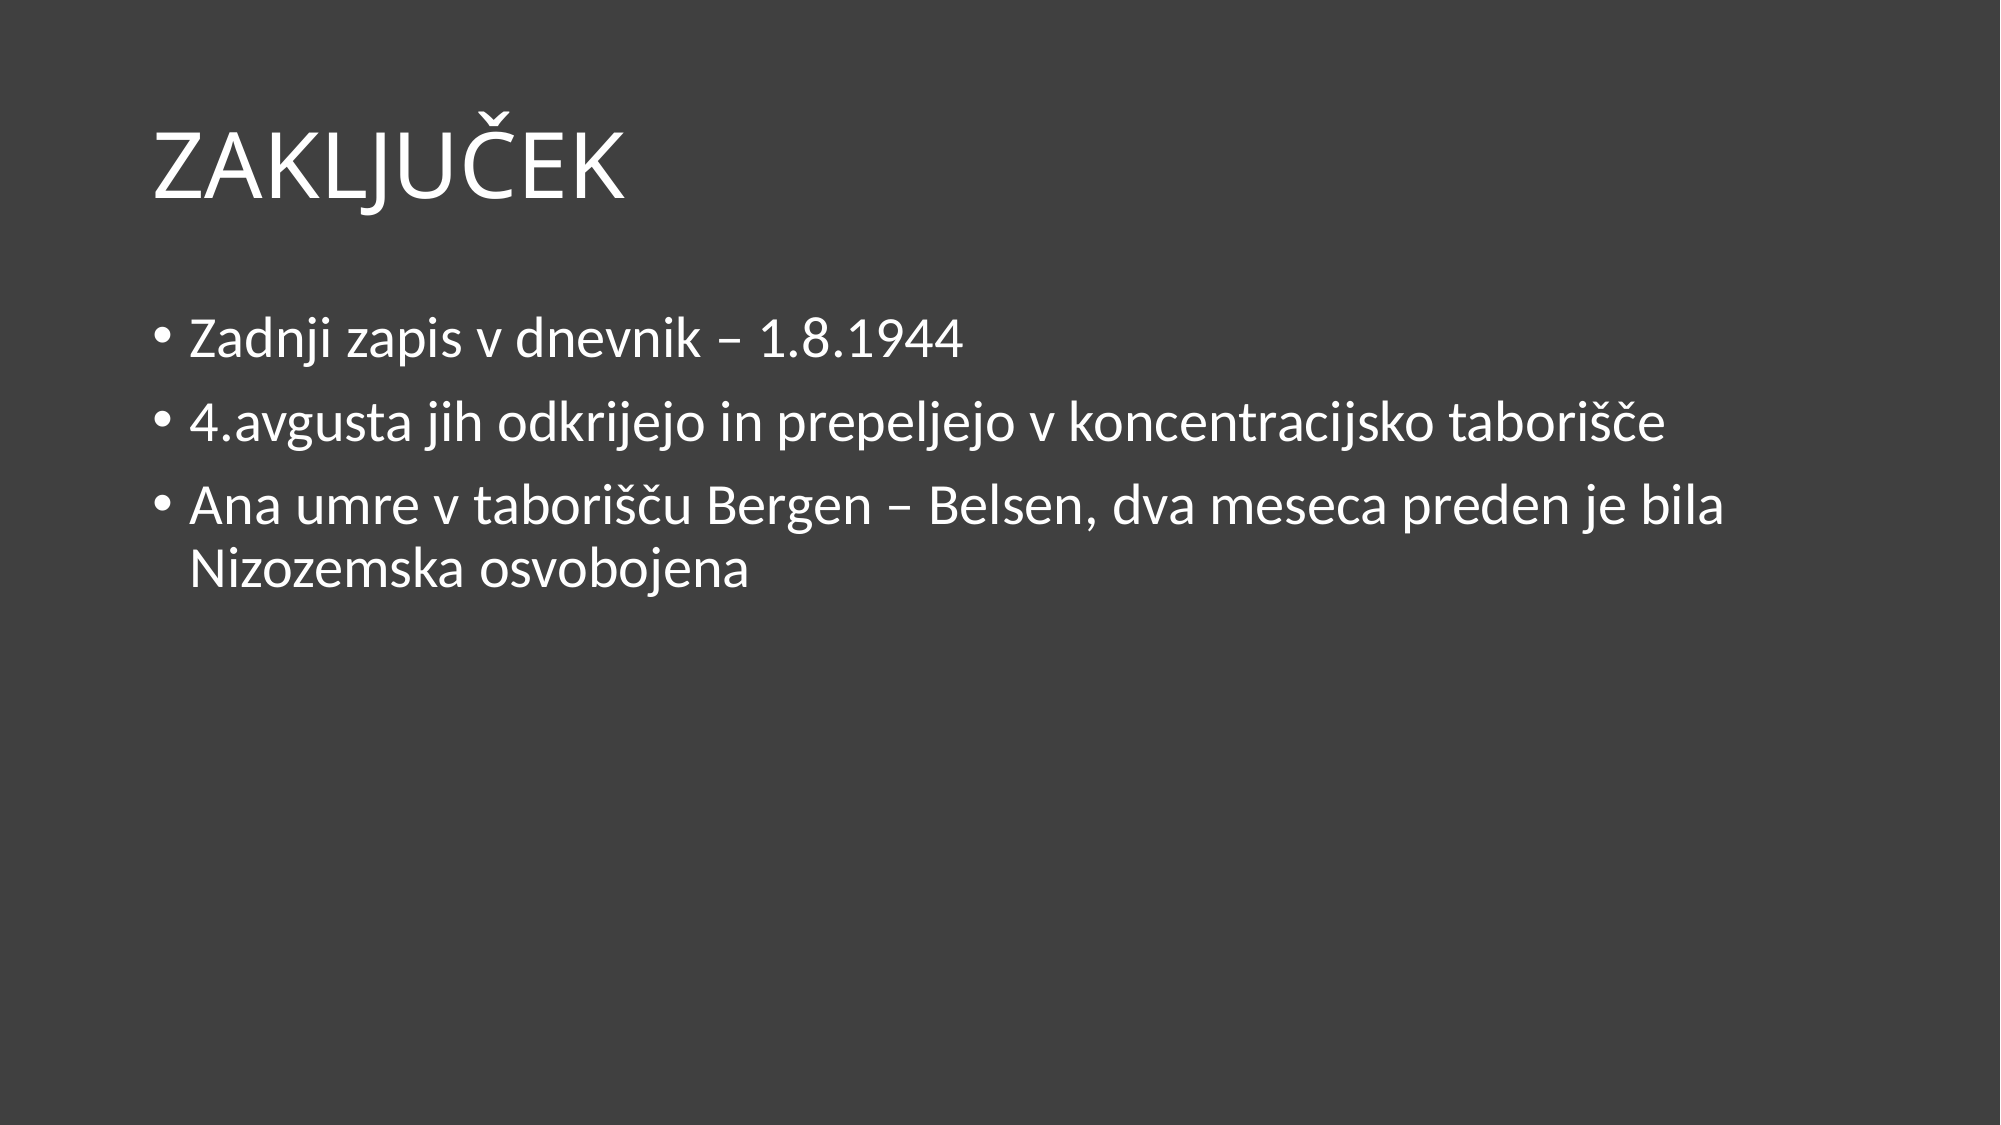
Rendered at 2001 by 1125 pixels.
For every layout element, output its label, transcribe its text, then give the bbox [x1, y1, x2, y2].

list Zadnji zapis v dnevnik – 1.8.1944 4.avgusta jih odkrijejo in prepeljejo v koncentracijsko taborišče Ana umre v taborišču Bergen – Belsen, dva meseca preden je bila Nizozemska osvobojena [137, 299, 1863, 1014]
title ZAKLJUČEK [137, 59, 1863, 278]
